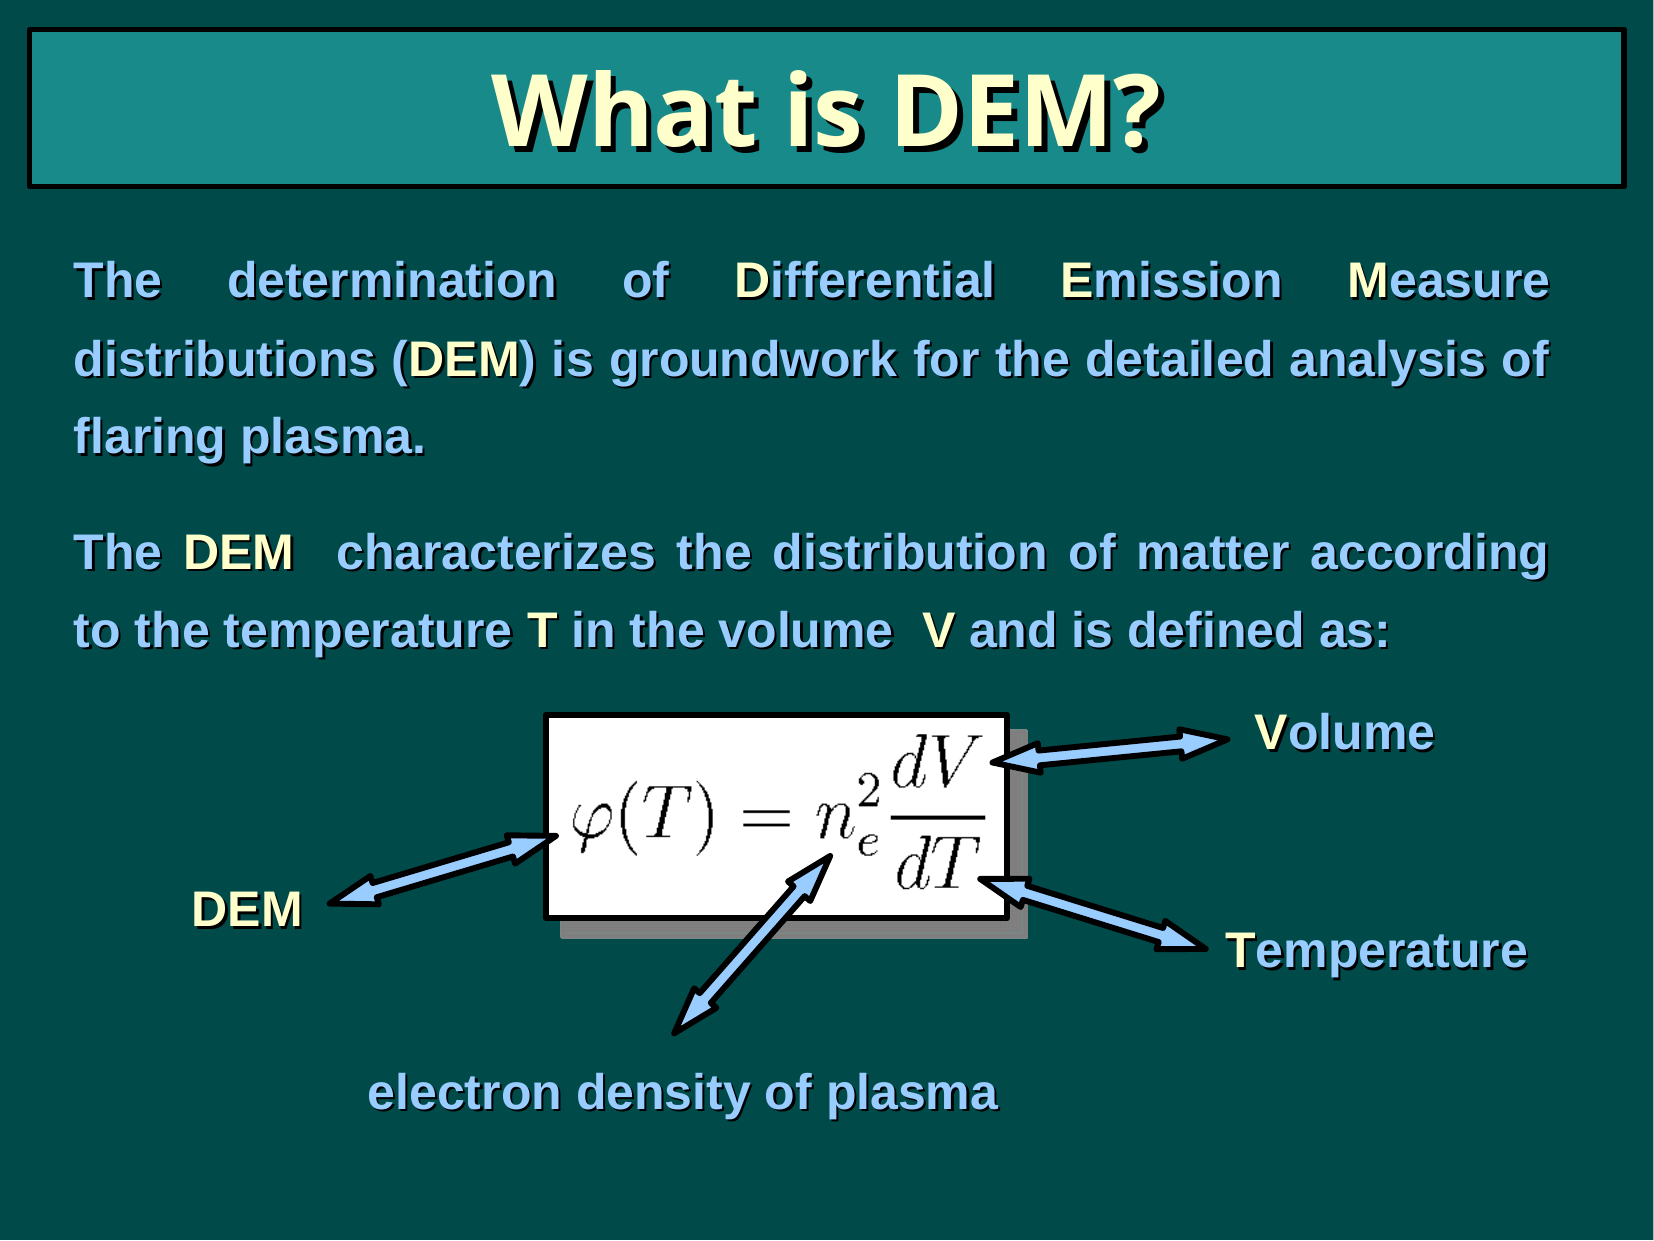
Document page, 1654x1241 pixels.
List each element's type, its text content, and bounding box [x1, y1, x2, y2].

text_box What is DEM? [29, 29, 1625, 167]
picture [548, 717, 1004, 916]
text_box [992, 729, 1228, 773]
text_box Volume [1240, 697, 1565, 768]
text_box DEM [177, 874, 325, 945]
text_box [980, 878, 1206, 950]
text_box [674, 855, 831, 1034]
text_box Temperature [1210, 915, 1595, 986]
text_box [329, 835, 556, 905]
text_box The determination of Differential Emission Measure distributions (DEM) is groundwork for the detailed analysis of flaring plasma. The DEM characterizes the distribution of matter according to the temperature T in the volume V and is defined as: electron density of plasma [59, 223, 1565, 1202]
